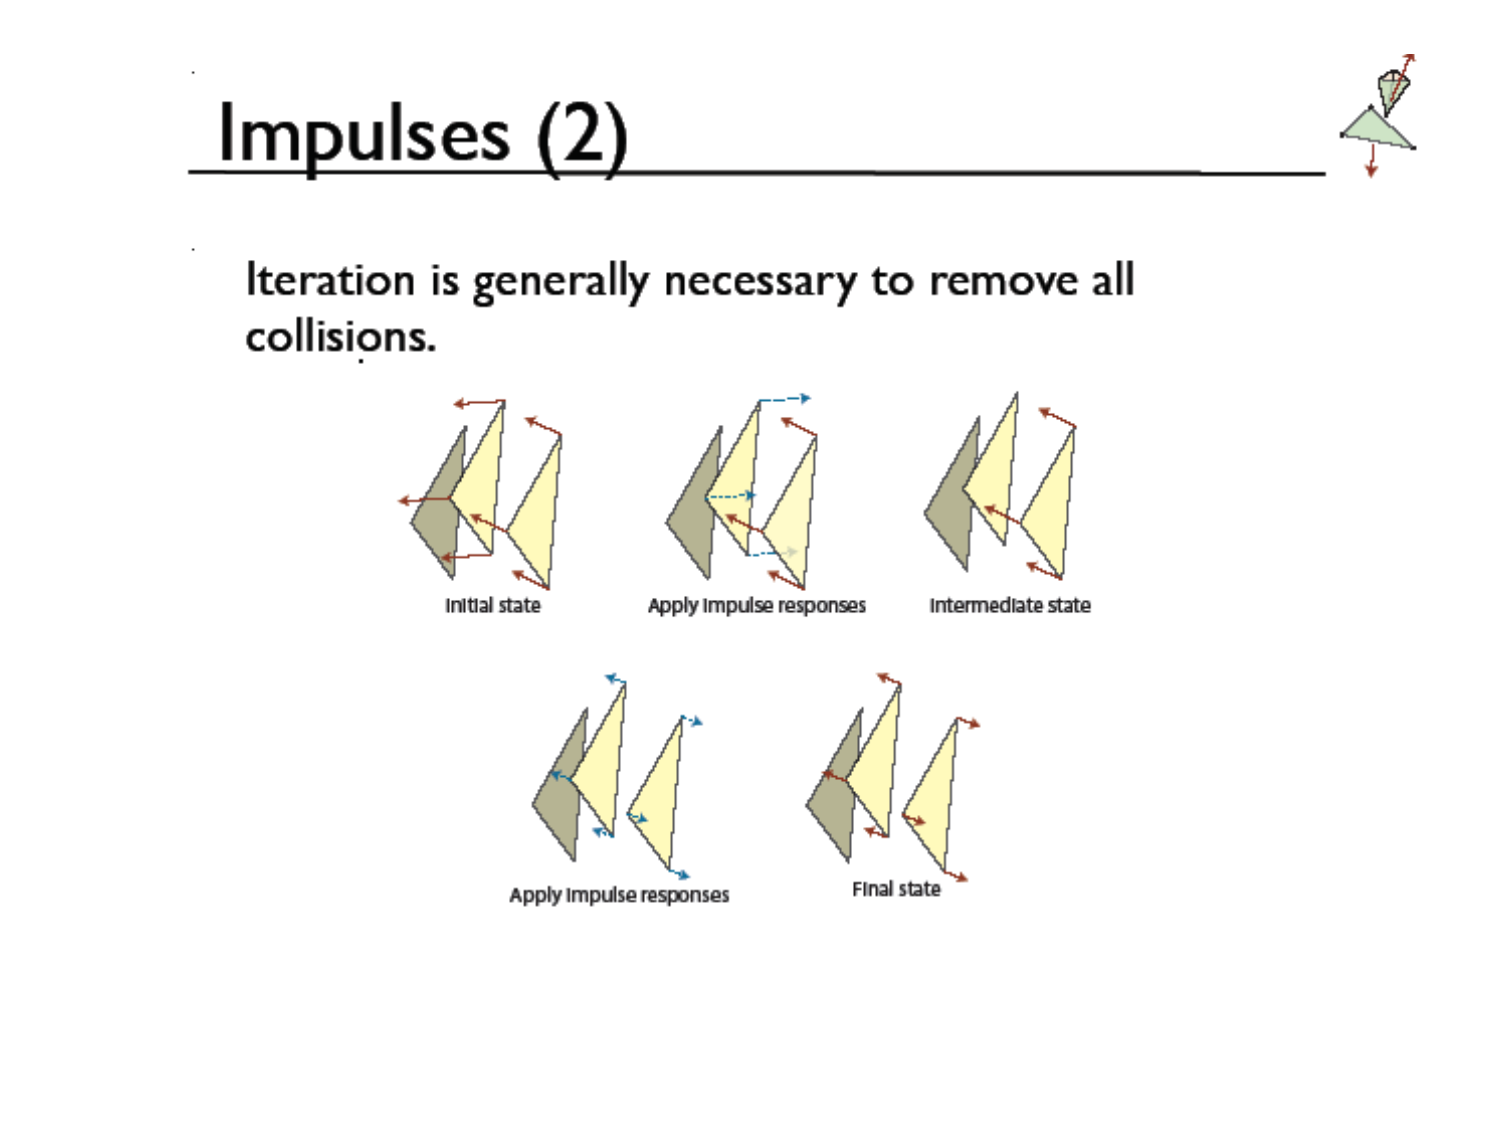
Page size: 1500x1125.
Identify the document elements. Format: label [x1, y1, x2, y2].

picture [64, 54, 1447, 967]
